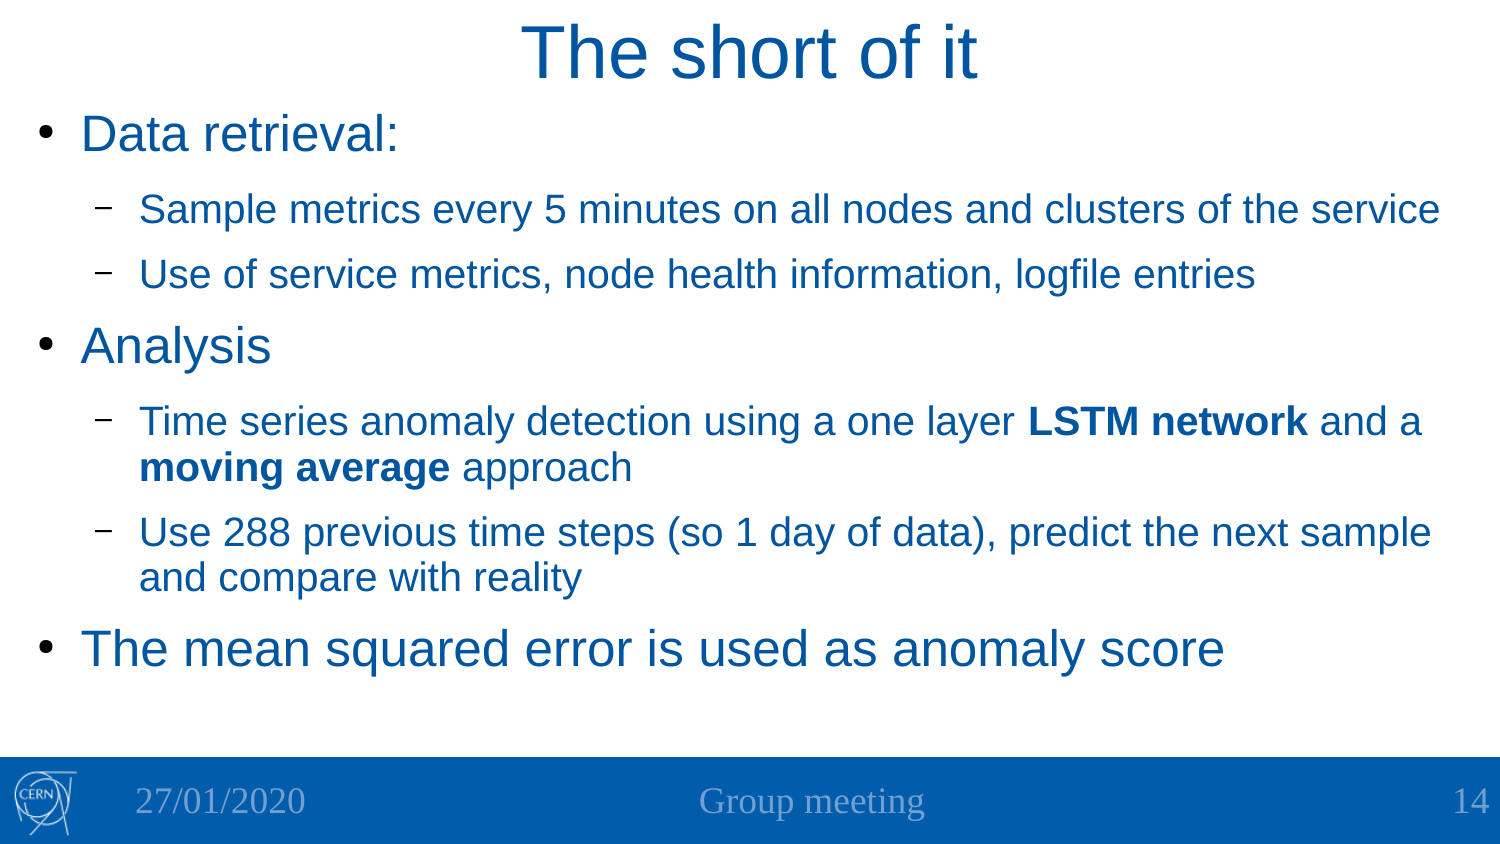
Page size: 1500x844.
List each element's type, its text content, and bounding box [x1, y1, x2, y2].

list Data retrieval: Sample metrics every 5 minutes on all nodes and clusters of the service Use of service metrics, node health information, logfile entries Analysis Time series anomaly detection using a one layer LSTM network and a moving average approach Use 288 previous time steps (so 1 day of data), predict the next sample and compare with reality The mean squared error is used as anomaly score [22, 105, 1486, 691]
title The short of it [0, 0, 1500, 106]
